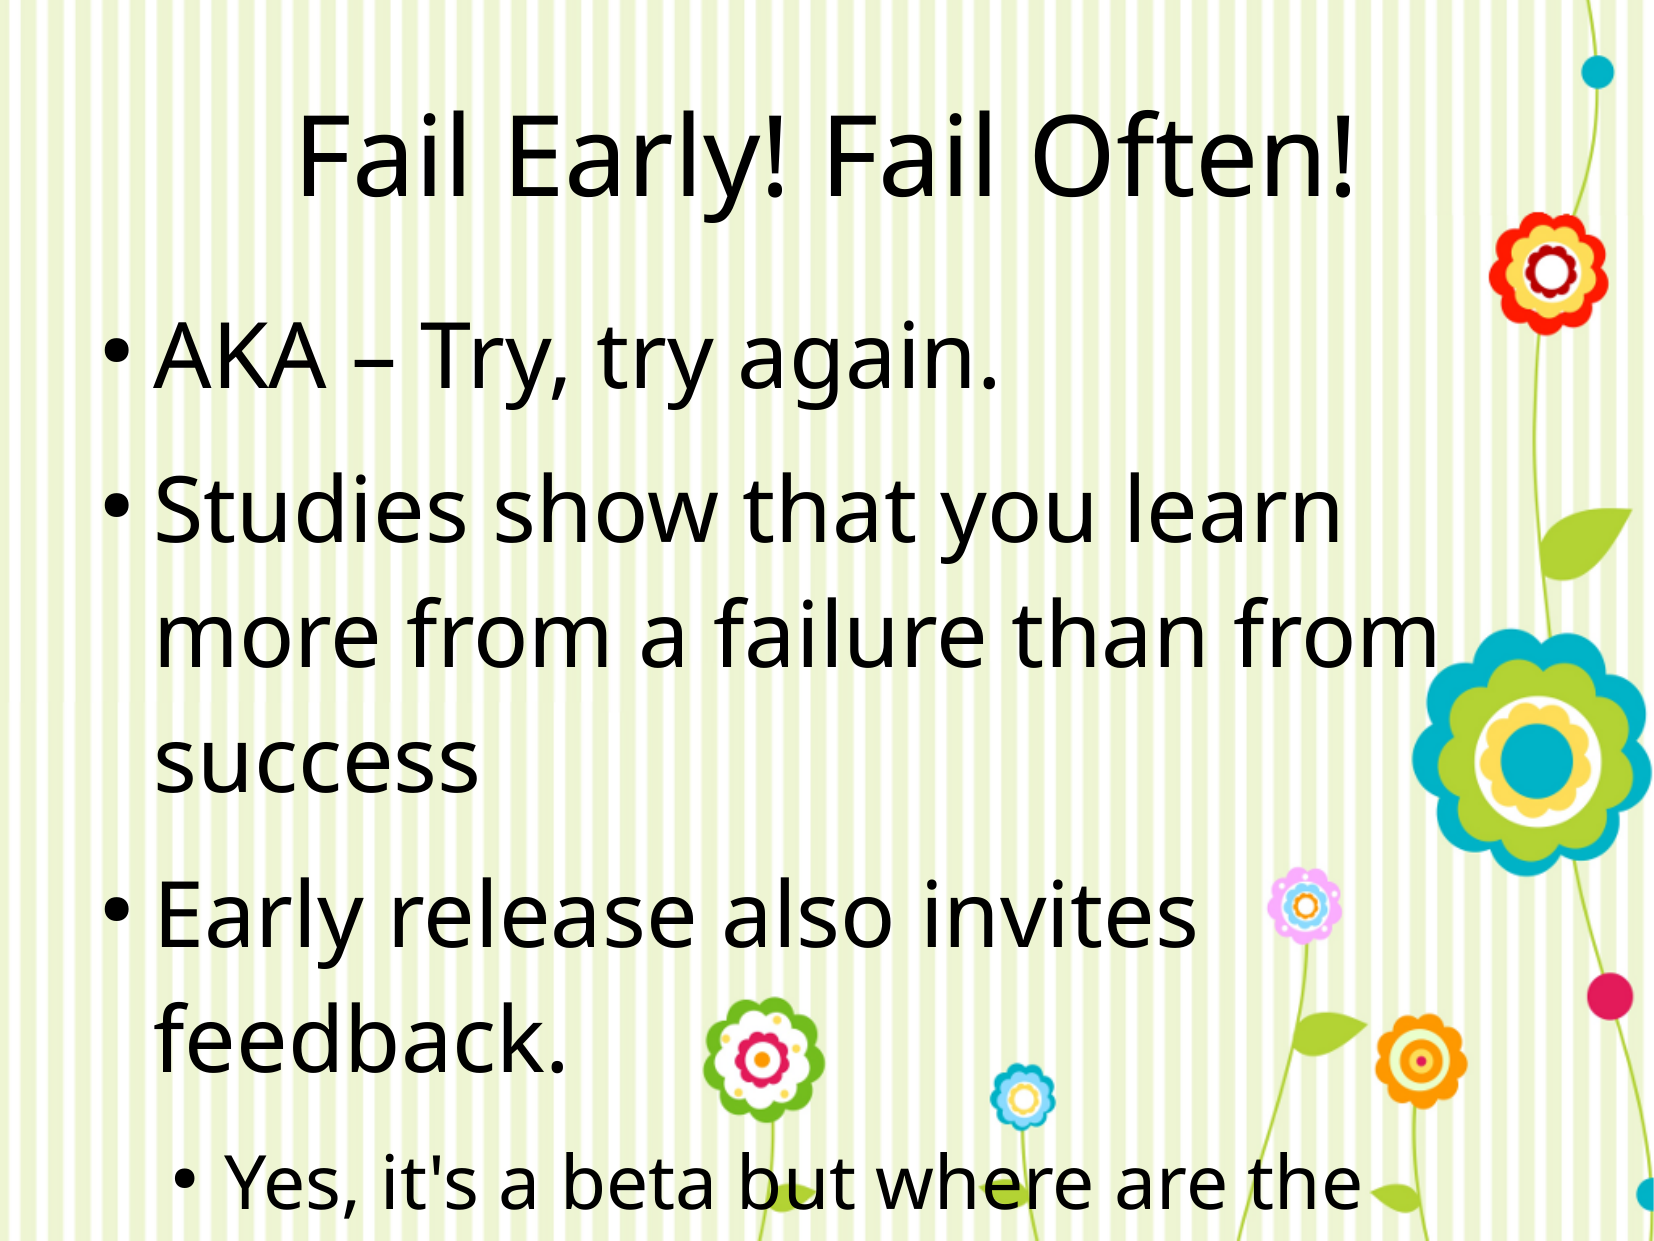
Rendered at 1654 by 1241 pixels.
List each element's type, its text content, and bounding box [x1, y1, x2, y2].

picture [0, 0, 1654, 1241]
title Fail Early! Fail Often! [82, 49, 1571, 257]
list AKA – Try, try again. Studies show that you learn more from a failure than from success Early release also invites feedback. Yes, it's a beta but where are the problems? I know you didn't find every bug. [82, 290, 1571, 1186]
